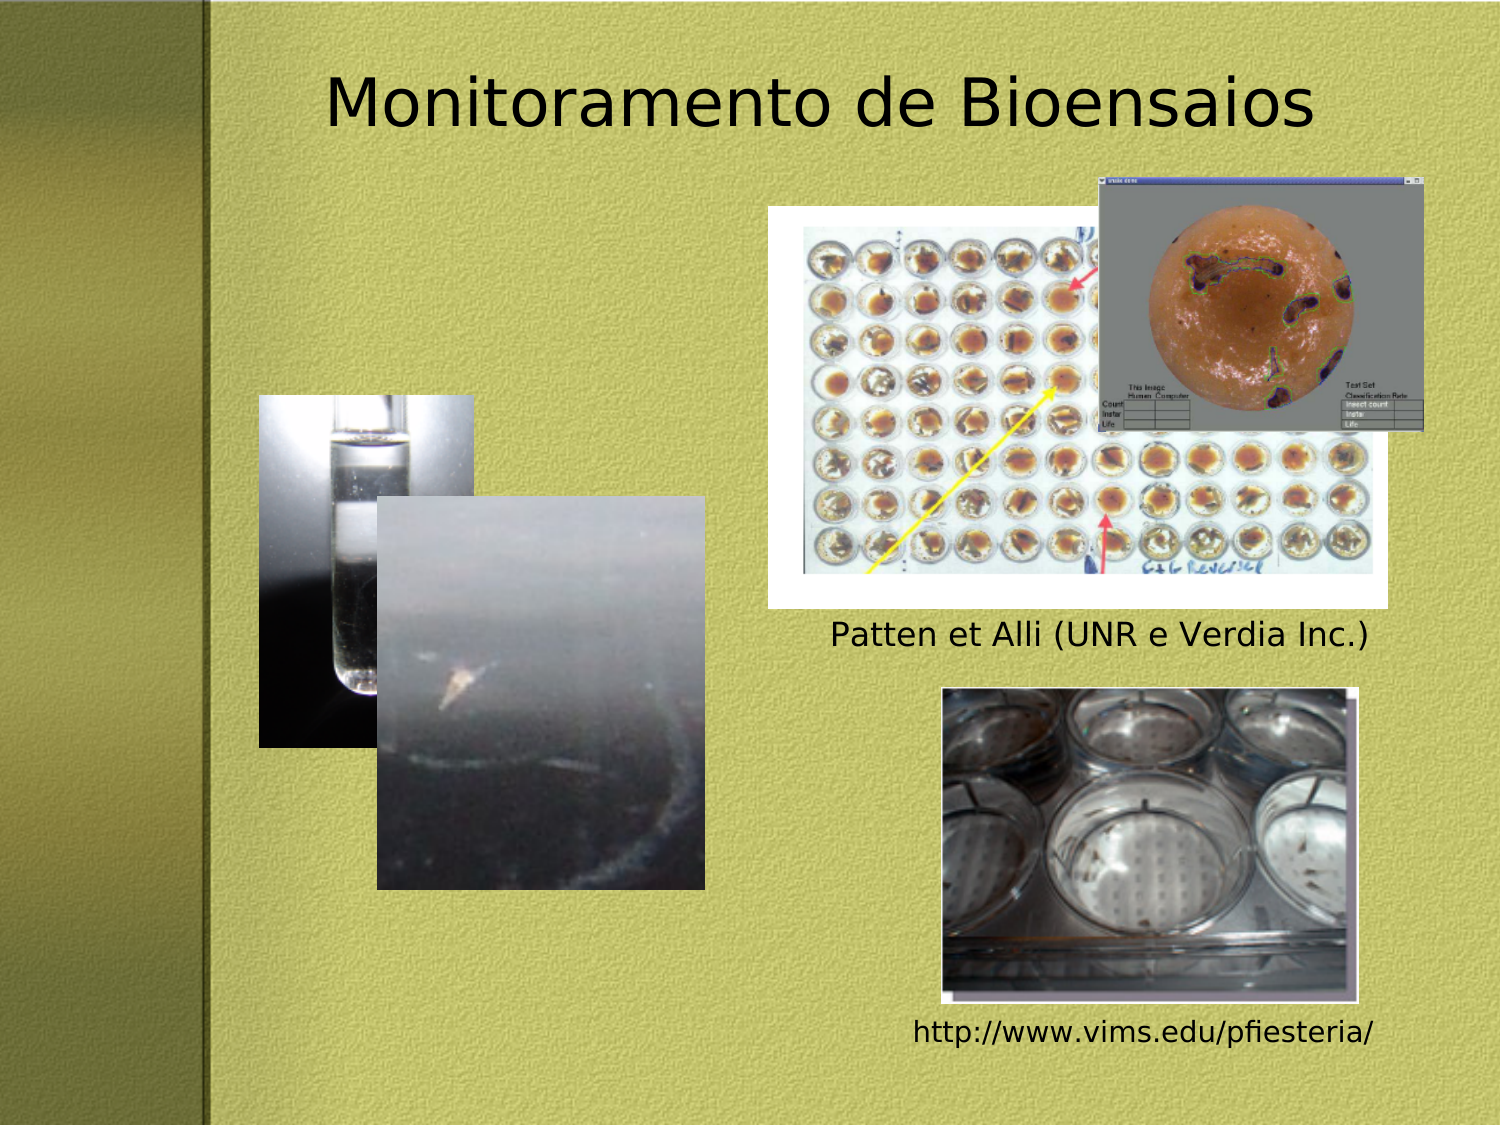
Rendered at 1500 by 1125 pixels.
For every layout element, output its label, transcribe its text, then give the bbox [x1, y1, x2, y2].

title Monitoramento de Bioensaios [171, 9, 1471, 198]
text_box Patten et Alli (UNR e Verdia Inc.) [814, 608, 1375, 662]
picture [0, 0, 1500, 1125]
text_box http://www.vims.edu/pfiesteria/ [897, 1008, 1400, 1093]
